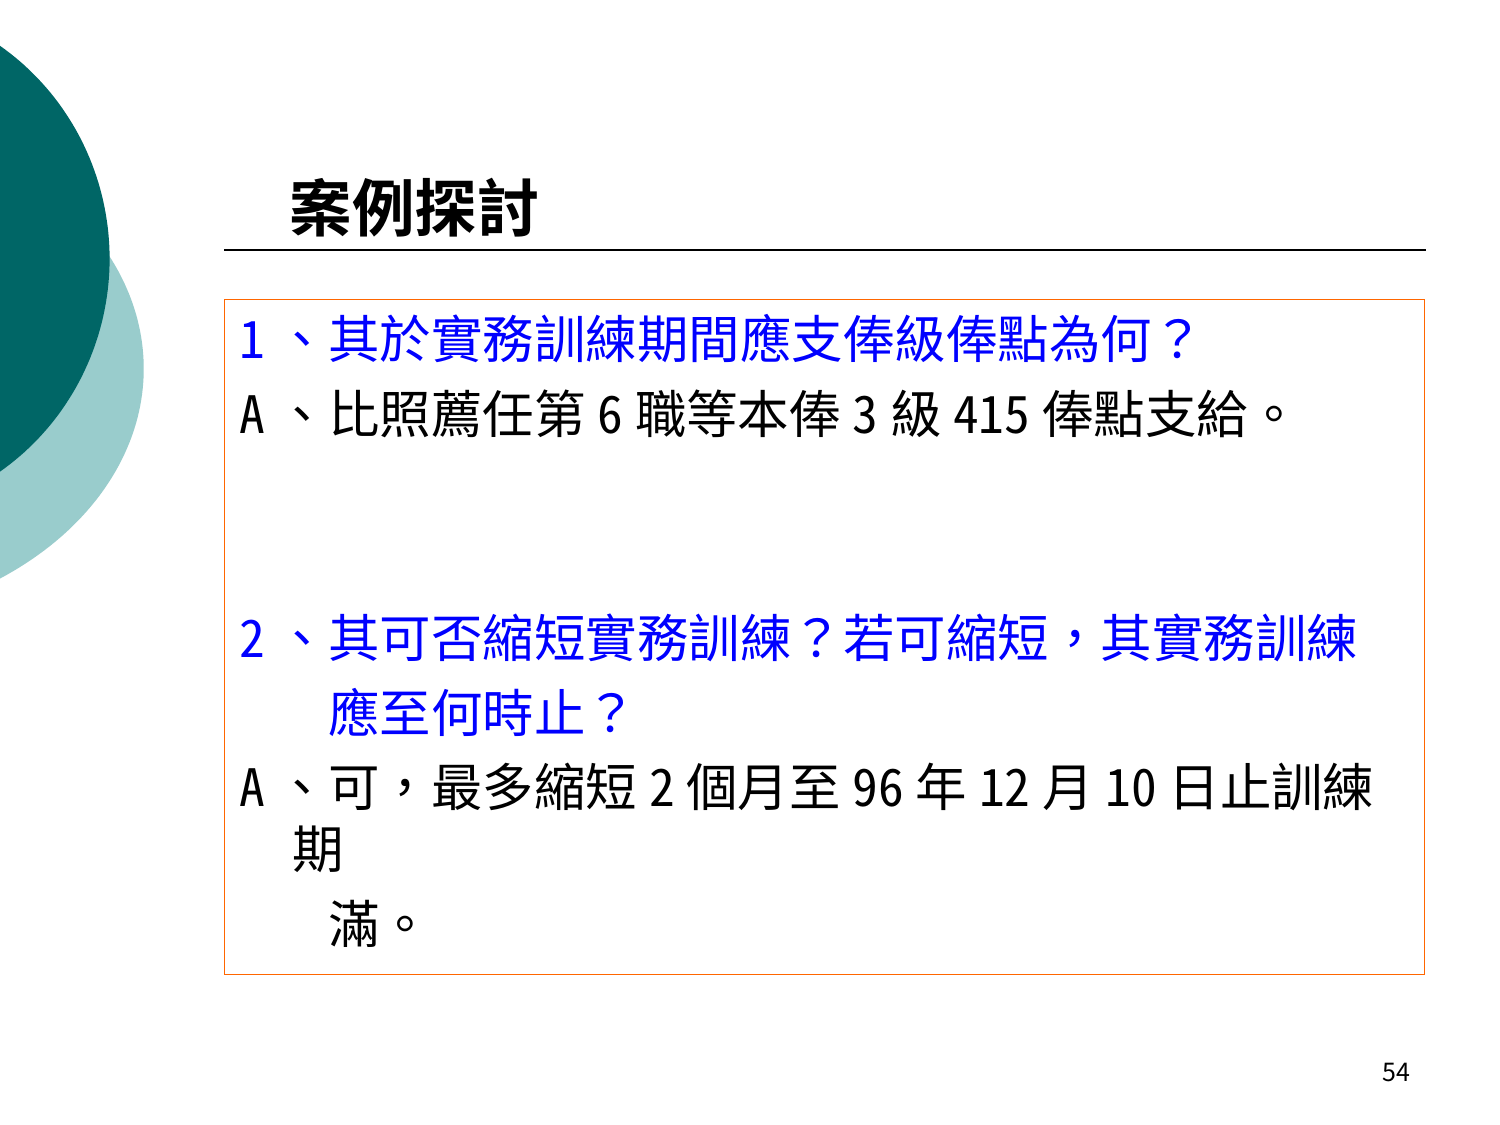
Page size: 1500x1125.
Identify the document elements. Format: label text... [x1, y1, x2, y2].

text_box 案例探討 [230, 160, 599, 252]
list 1、其於實務訓練期間應支俸級俸點為何？ A、比照薦任第6職等本俸3級415俸點支給。 2、其可否縮短實務訓練？若可縮短，其實務訓練 應至何時止？ A、可，最多縮短2個月至96年12月10日止訓練期 滿。 [224, 299, 1425, 975]
